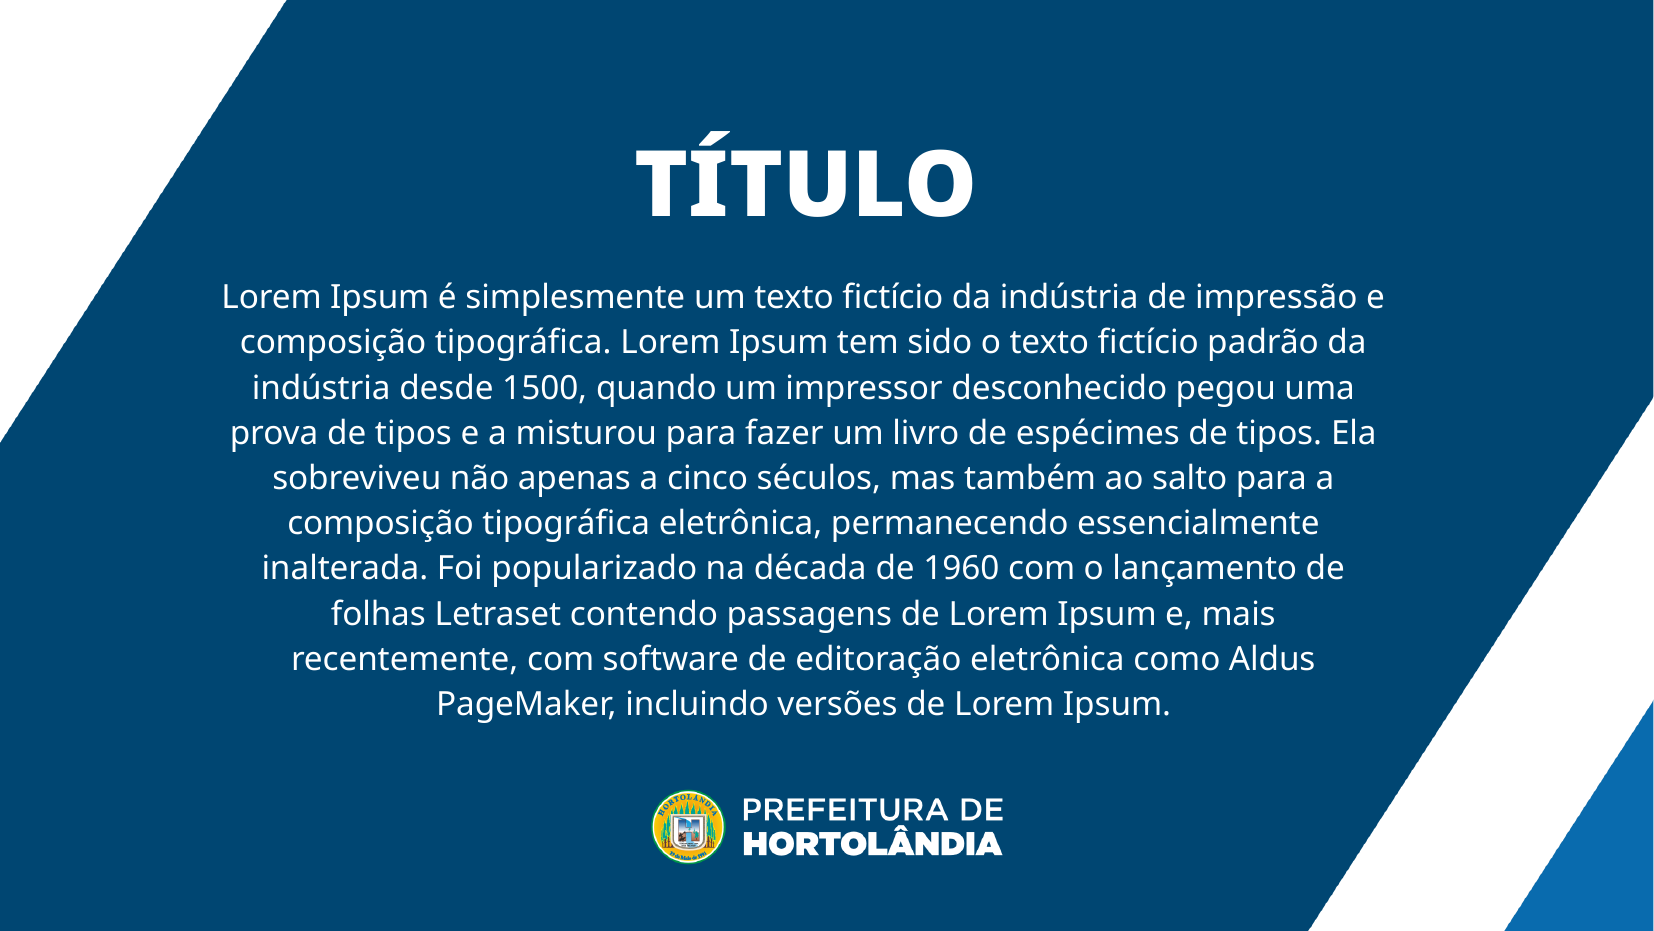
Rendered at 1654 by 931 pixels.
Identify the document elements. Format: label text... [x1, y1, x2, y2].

text_box TÍTULO [620, 111, 1028, 237]
picture [0, 0, 1654, 931]
text_box Lorem Ipsum é simplesmente um texto fictício da indústria de impressão e composição tipográfica. Lorem Ipsum tem sido o texto fictício padrão da indústria desde 1500, quando um impressor desconhecido pegou uma prova de tipos e a misturou para fazer um livro de espécimes de tipos. Ela sobreviveu não apenas a cinco séculos, mas também ao salto para a composição tipográfica eletrônica, permanecendo essencialmente inalterada. Foi popularizado na década de 1960 com o lançamento de folhas Letraset contendo passagens de Lorem Ipsum e, mais recentemente, com software de editoração eletrônica como Aldus PageMaker, incluindo versões de Lorem Ipsum. [206, 265, 1418, 705]
